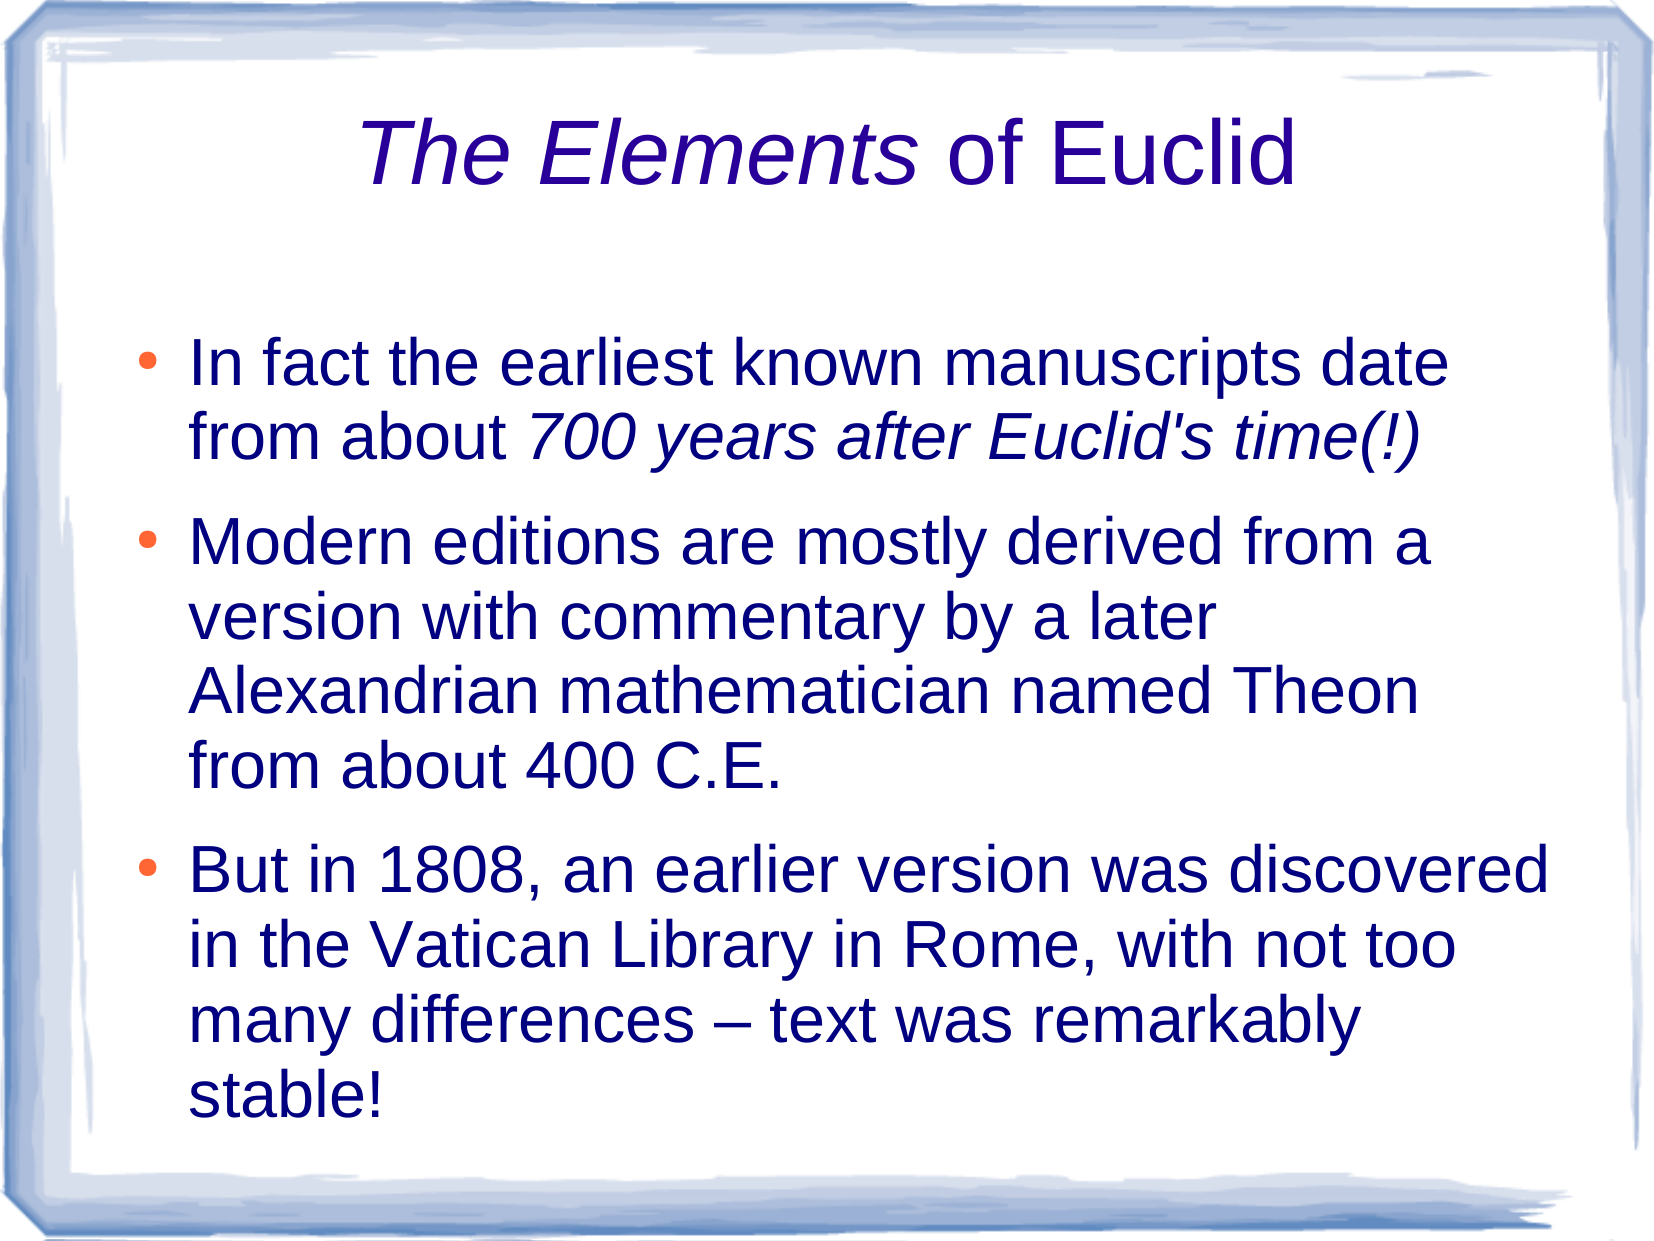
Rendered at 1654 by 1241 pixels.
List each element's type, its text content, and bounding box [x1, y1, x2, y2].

list In fact the earliest known manuscripts date from about 700 years after Euclid's time(!) Modern editions are mostly derived from a version with commentary by a later Alexandrian mathematician named Theon from about 400 C.E. But in 1808, an earlier version was discovered in the Vatican Library in Rome, with not too many differences – text was remarkably stable! [118, 324, 1571, 1132]
title The Elements of Euclid [82, 56, 1571, 250]
picture [0, 0, 1654, 1241]
